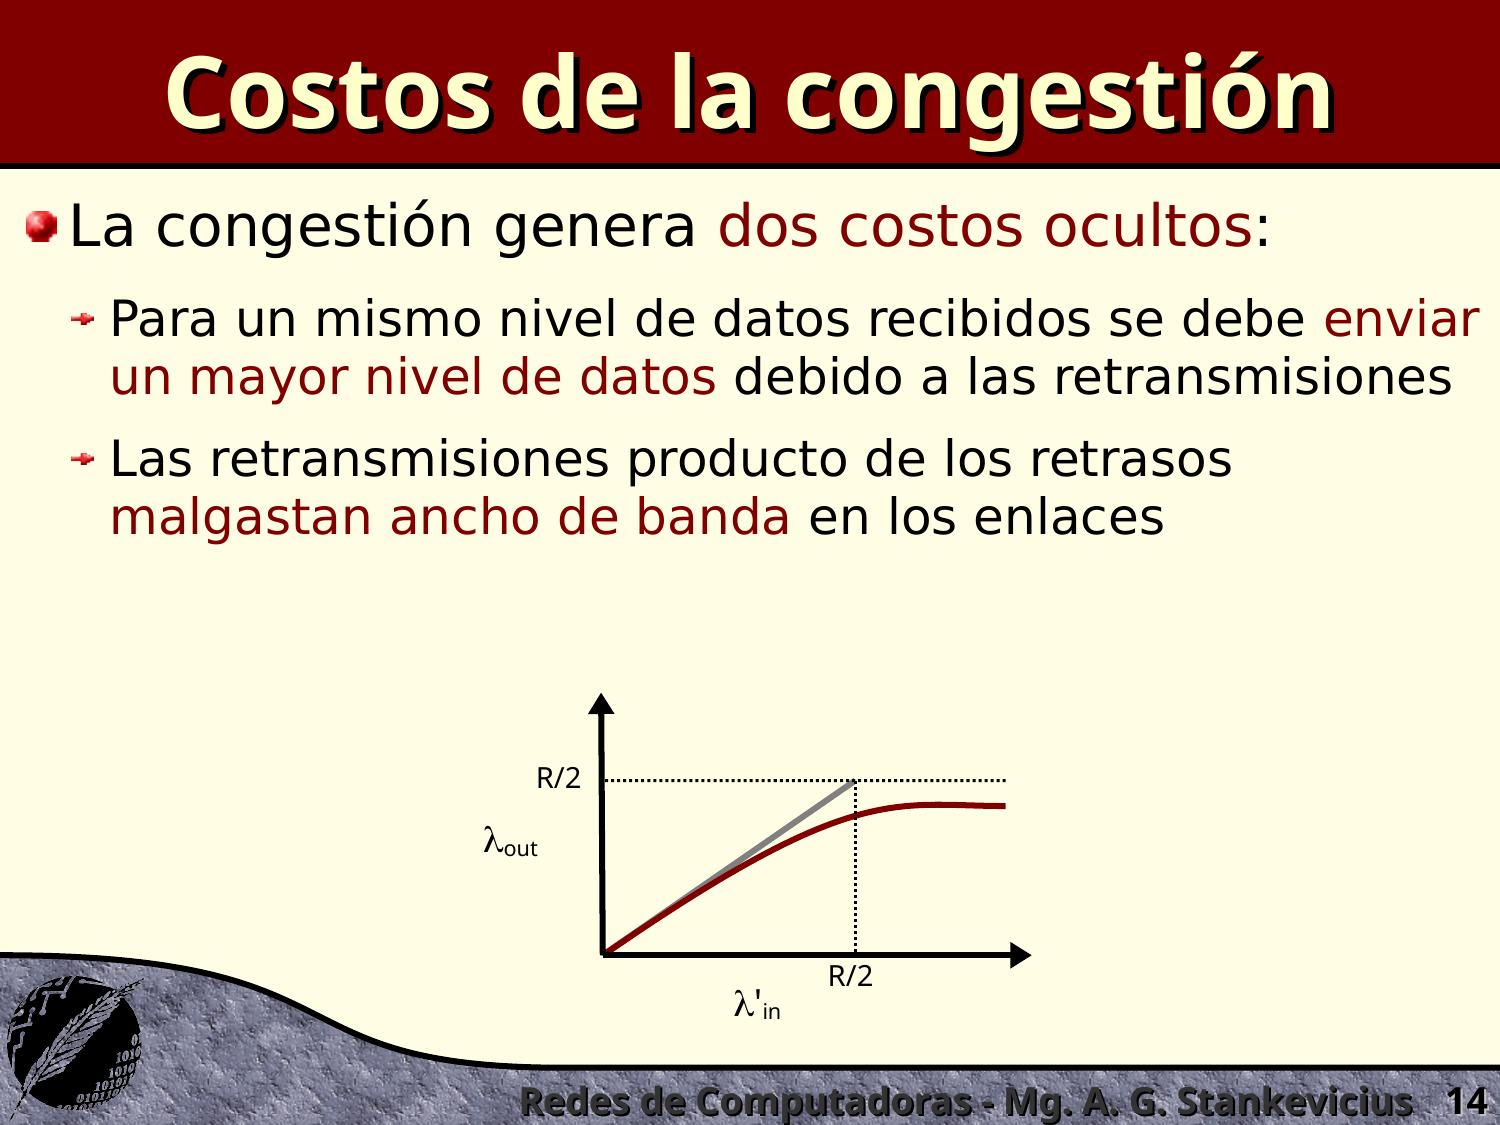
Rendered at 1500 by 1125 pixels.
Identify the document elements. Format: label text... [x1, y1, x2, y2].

list La congestión genera dos costos ocultos: Para un mismo nivel de datos recibidos se debe enviar un mayor nivel de datos debido a las retransmisiones Las retransmisiones producto de los retrasos malgastan ancho de banda en los enlaces [11, 192, 1486, 921]
text_box 'in [718, 969, 795, 1042]
picture [0, 959, 1500, 1125]
title Costos de la congestión [15, 5, 1485, 160]
text_box R/2 [812, 947, 894, 1004]
text_box R/2 [520, 749, 598, 806]
picture [1047, 1100, 1054, 1110]
text_box out [468, 805, 550, 879]
picture [790, 1100, 795, 1110]
